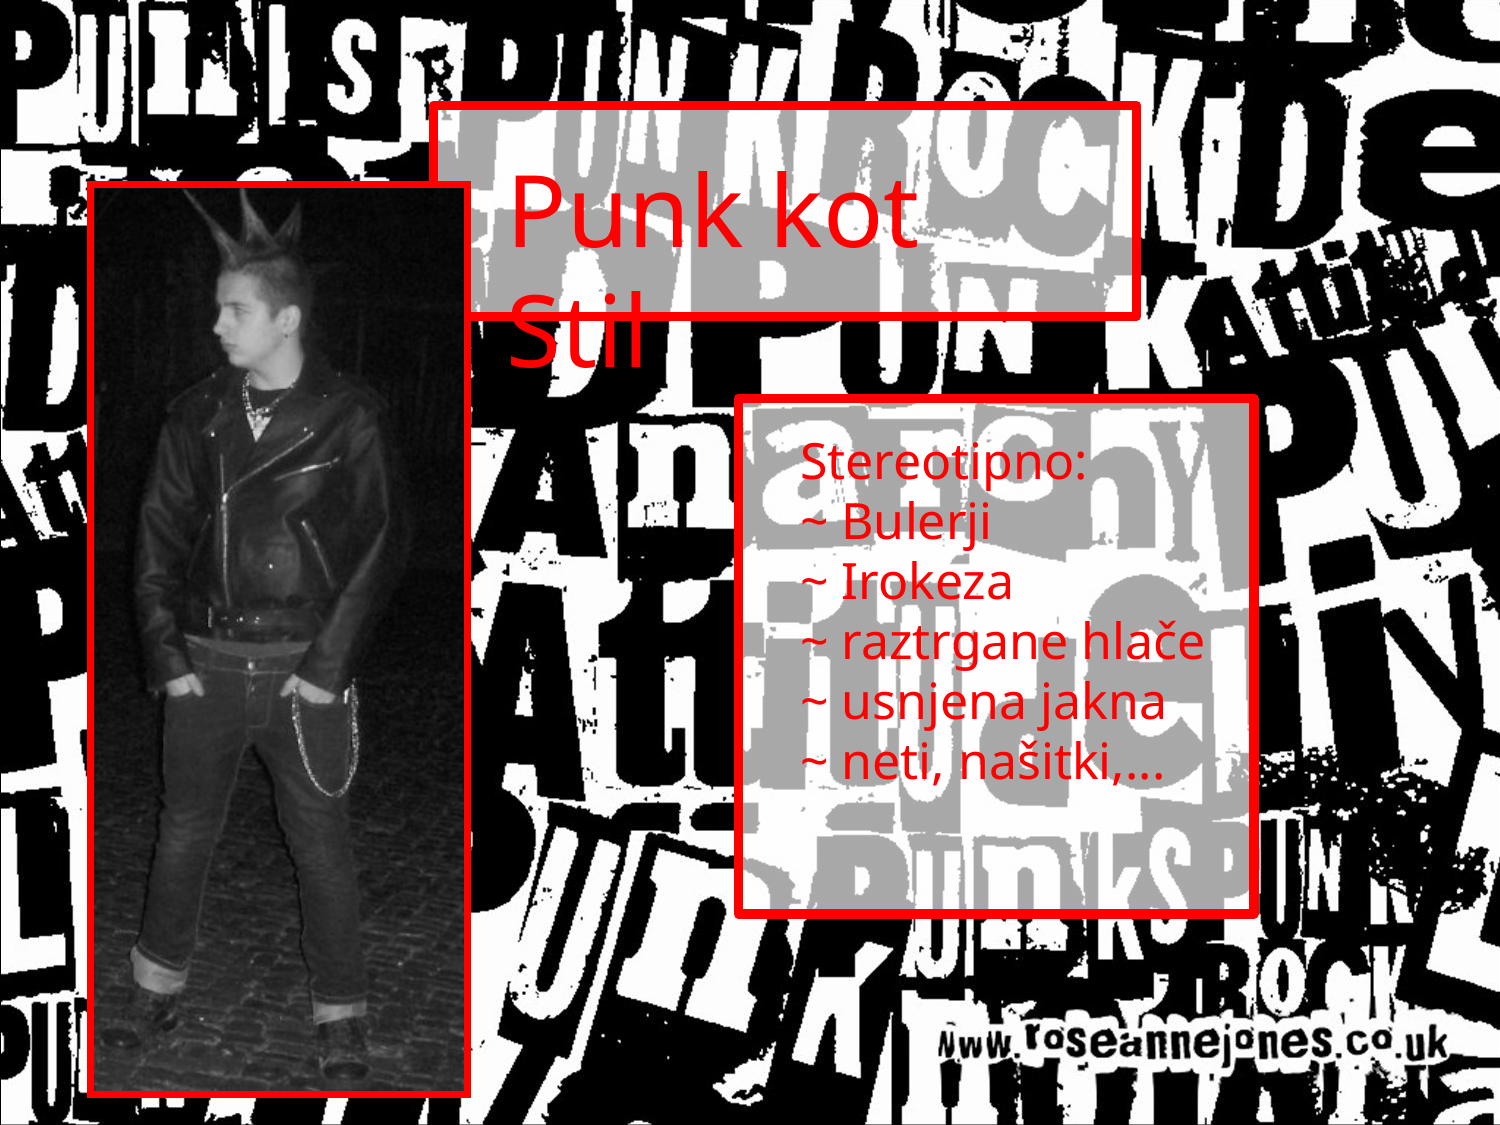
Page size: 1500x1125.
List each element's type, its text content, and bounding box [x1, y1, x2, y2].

picture [0, 0, 1500, 1125]
text_box Punk kot Stil [492, 140, 1102, 396]
text_box [433, 105, 1137, 317]
text_box Stereotipno: ~ Bulerji ~ Irokeza ~ raztrgane hlače ~ usnjena jakna ~ neti, našitki,... [785, 421, 1301, 992]
text_box [738, 398, 1254, 914]
